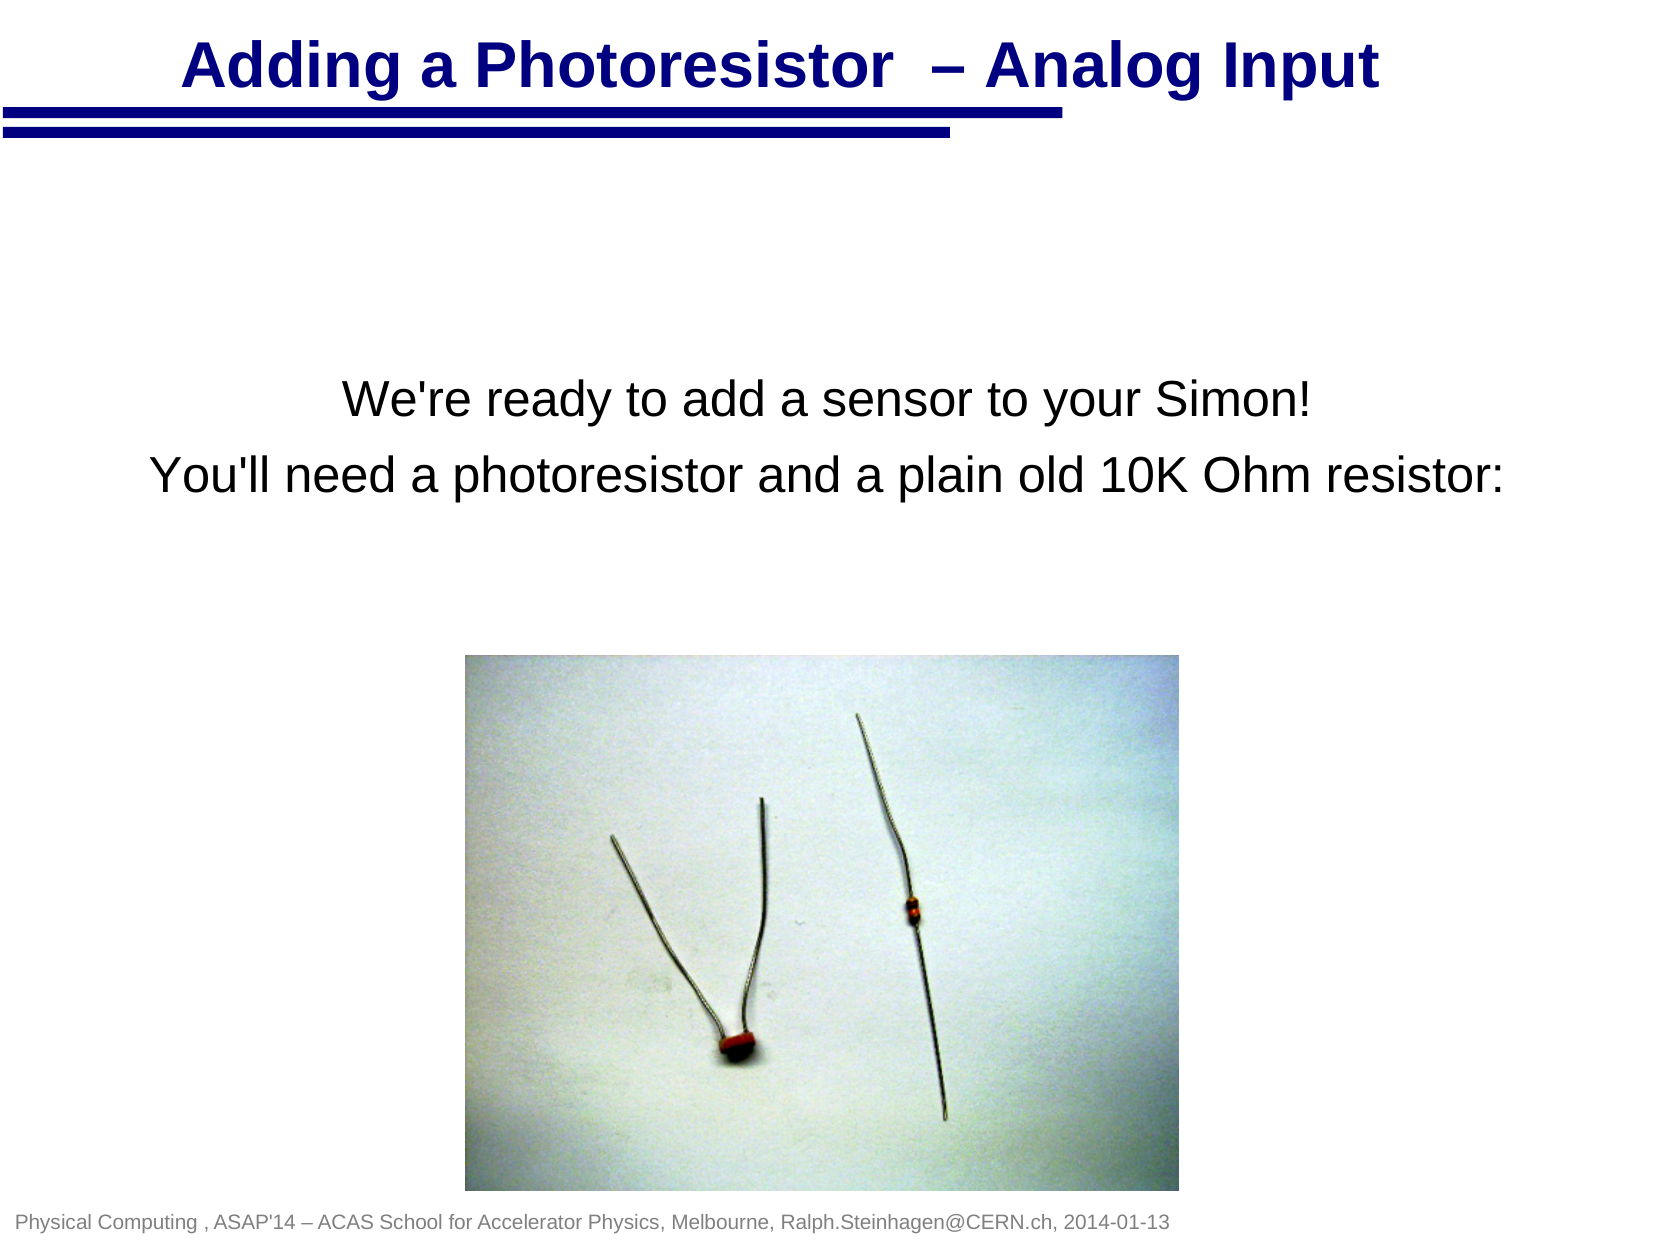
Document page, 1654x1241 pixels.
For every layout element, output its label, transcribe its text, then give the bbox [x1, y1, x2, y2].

title Adding a Photoresistor – Analog Input [165, 0, 1603, 124]
list We're ready to add a sensor to your Simon! You'll need a photoresistor and a plain old 10K Ohm resistor: [124, 358, 1530, 1103]
picture [465, 655, 1179, 1191]
